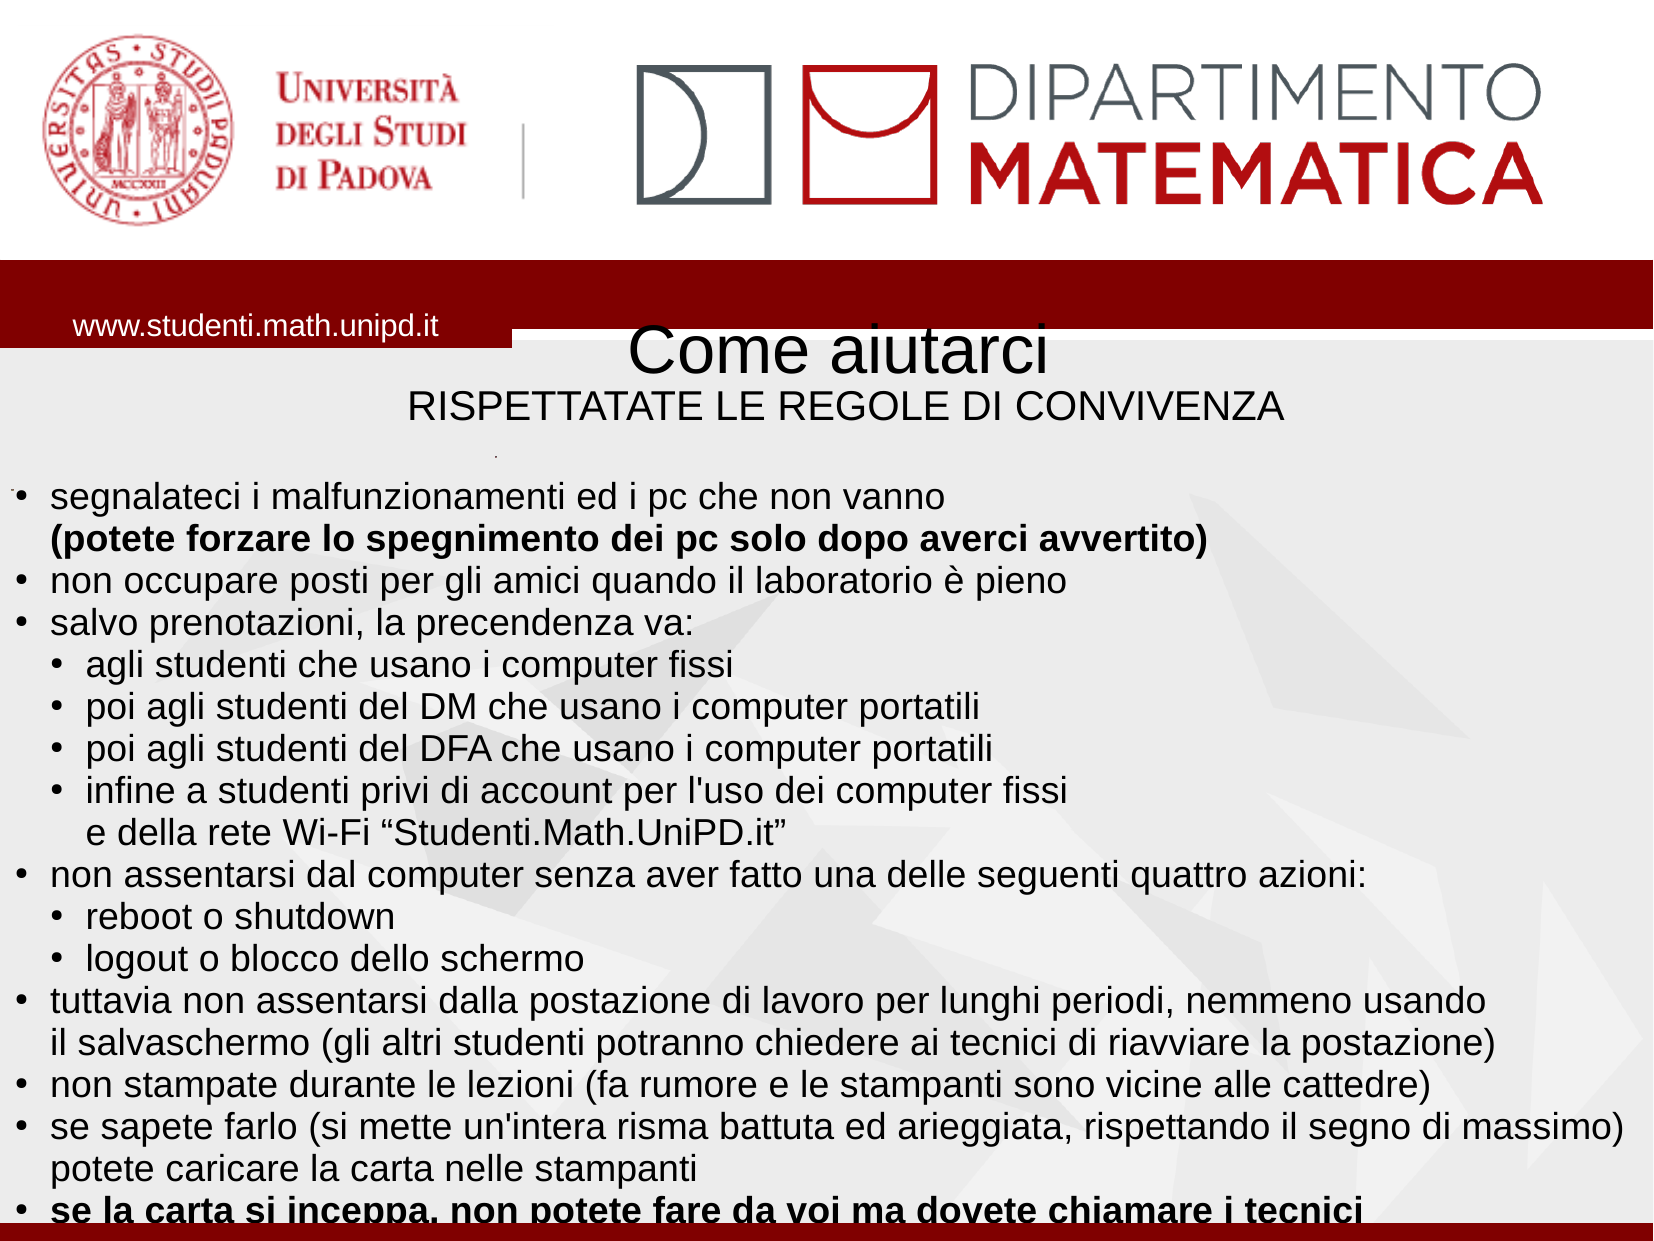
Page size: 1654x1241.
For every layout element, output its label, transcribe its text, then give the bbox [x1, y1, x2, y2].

table_header [1, 1224, 1652, 1241]
table_header [1, 261, 11, 301]
title Come aiutarci [11, 228, 1654, 472]
picture [0, 352, 1654, 1241]
picture [18, 24, 554, 237]
text_box www.studenti.math.unipd.it [0, 301, 512, 352]
picture [636, 63, 1543, 205]
text_box [225, 780, 255, 852]
